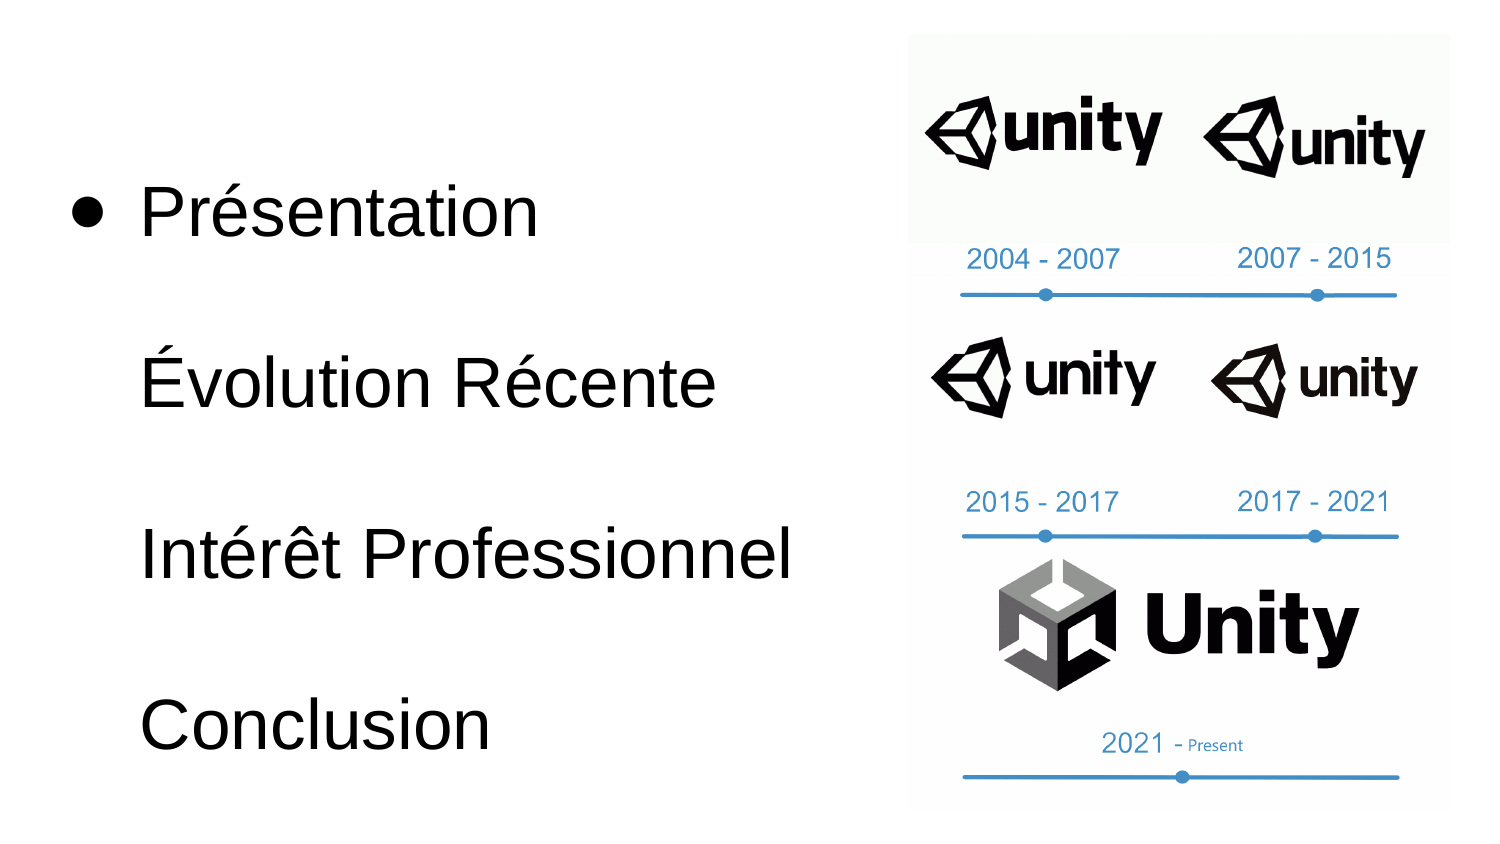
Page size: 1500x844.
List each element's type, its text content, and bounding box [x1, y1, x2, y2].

title Présentation Évolution Récente Intérêt Professionnel Conclusion [49, 86, 895, 758]
picture [908, 34, 1450, 810]
